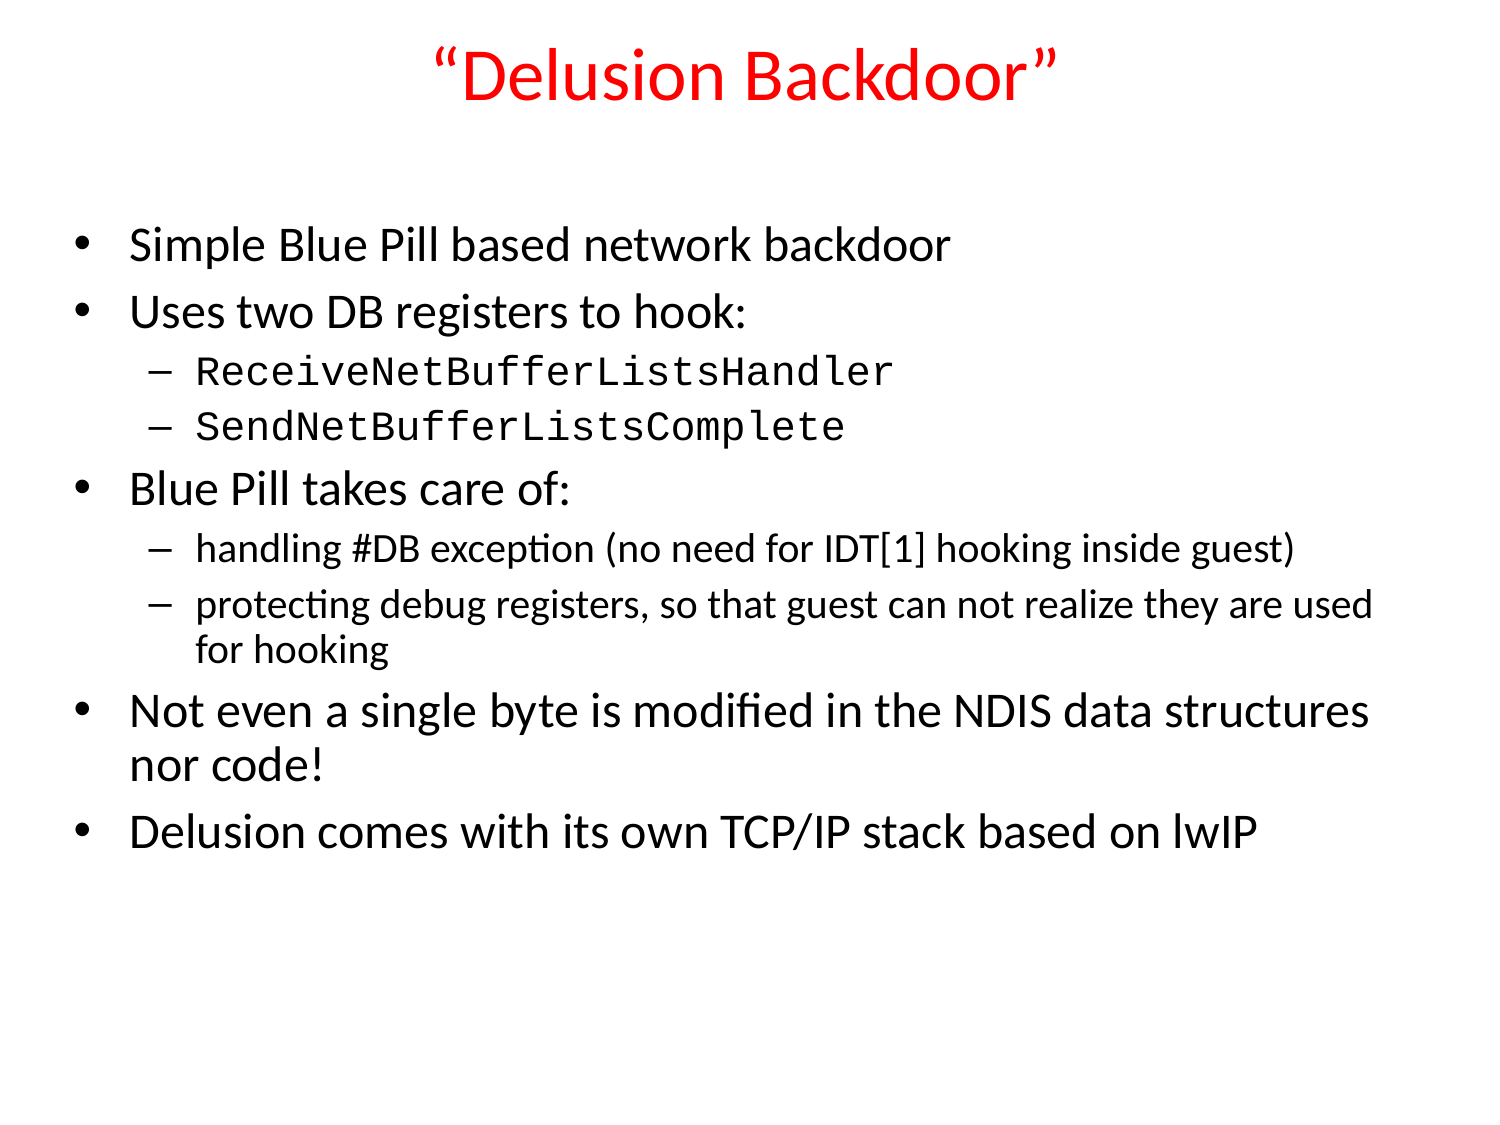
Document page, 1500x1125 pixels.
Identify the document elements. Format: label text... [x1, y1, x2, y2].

title “Delusion Backdoor” [70, 0, 1421, 141]
list Simple Blue Pill based network backdoor Uses two DB registers to hook: ReceiveNetBufferListsHandler SendNetBufferListsComplete Blue Pill takes care of: handling #DB exception (no need for IDT[1] hooking inside guest) protecting debug registers, so that guest can not realize they are used for hooking Not even a single byte is modified in the NDIS data structures nor code! Delusion comes with its own TCP/IP stack based on lwIP [58, 210, 1409, 954]
